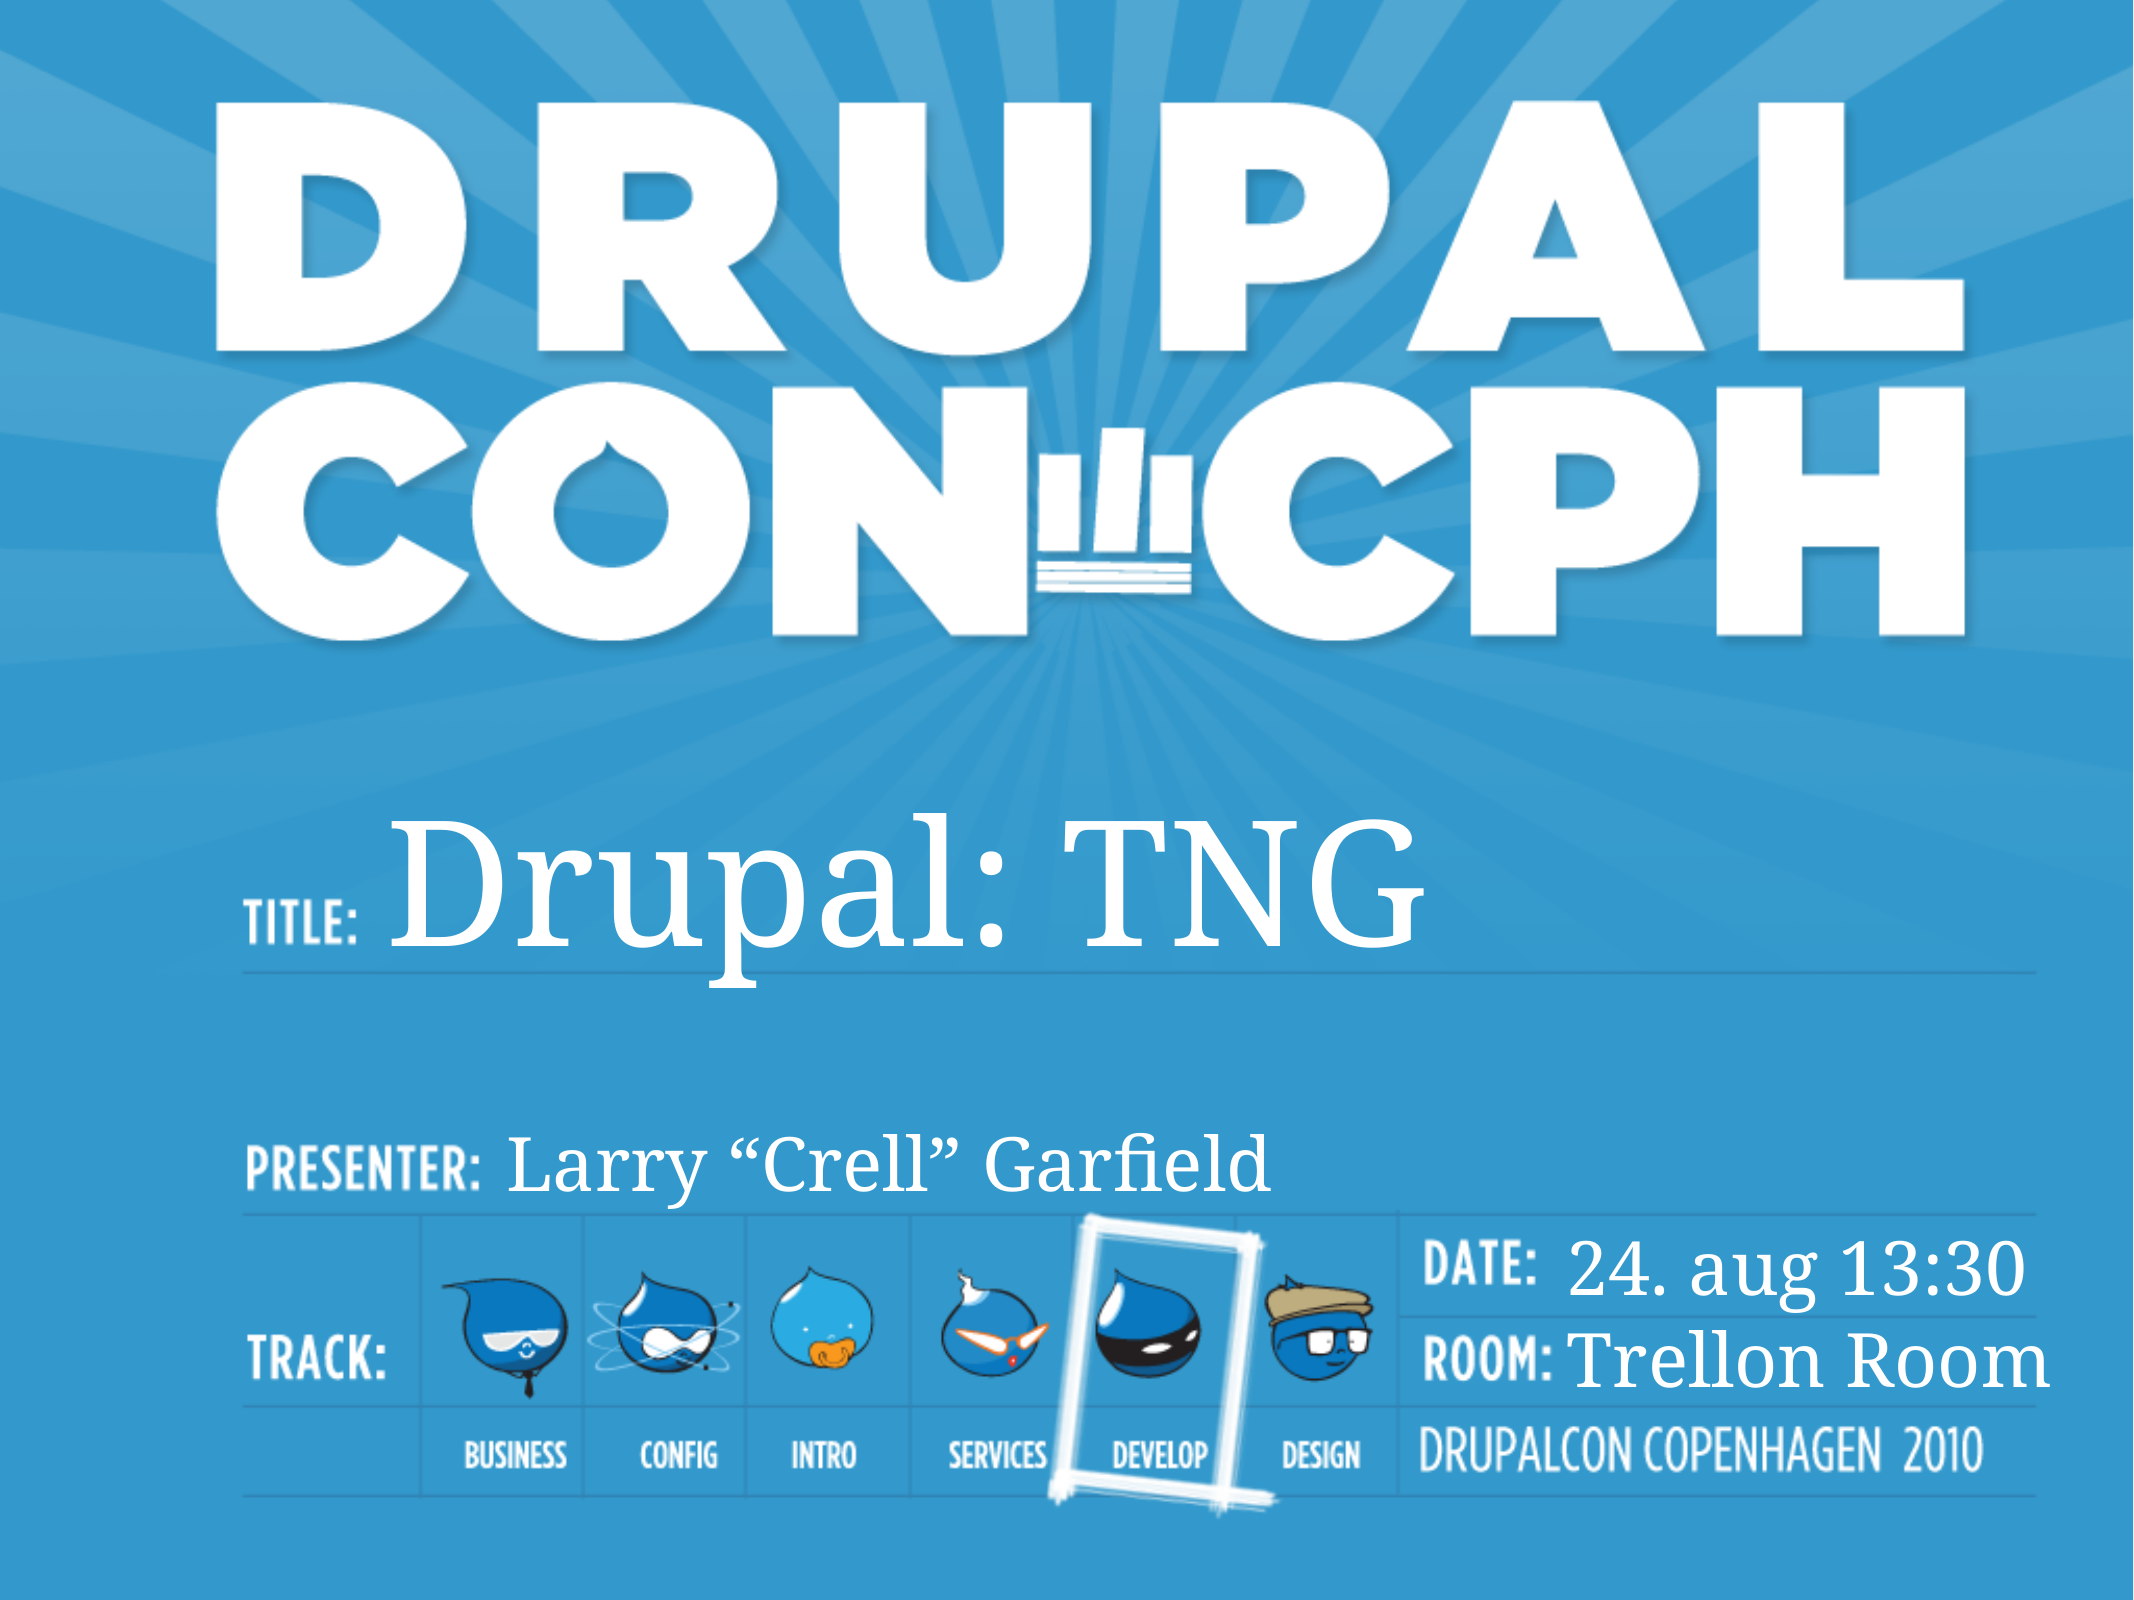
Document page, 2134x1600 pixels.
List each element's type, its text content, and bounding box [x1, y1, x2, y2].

text_box Trellon Room [1566, 1317, 2109, 1409]
picture [0, 0, 2134, 1600]
text_box 24. aug 13:30 [1566, 1214, 2109, 1317]
title Drupal: TNG [377, 468, 1926, 990]
list Larry “Crell” Garfield [497, 1031, 1926, 1215]
